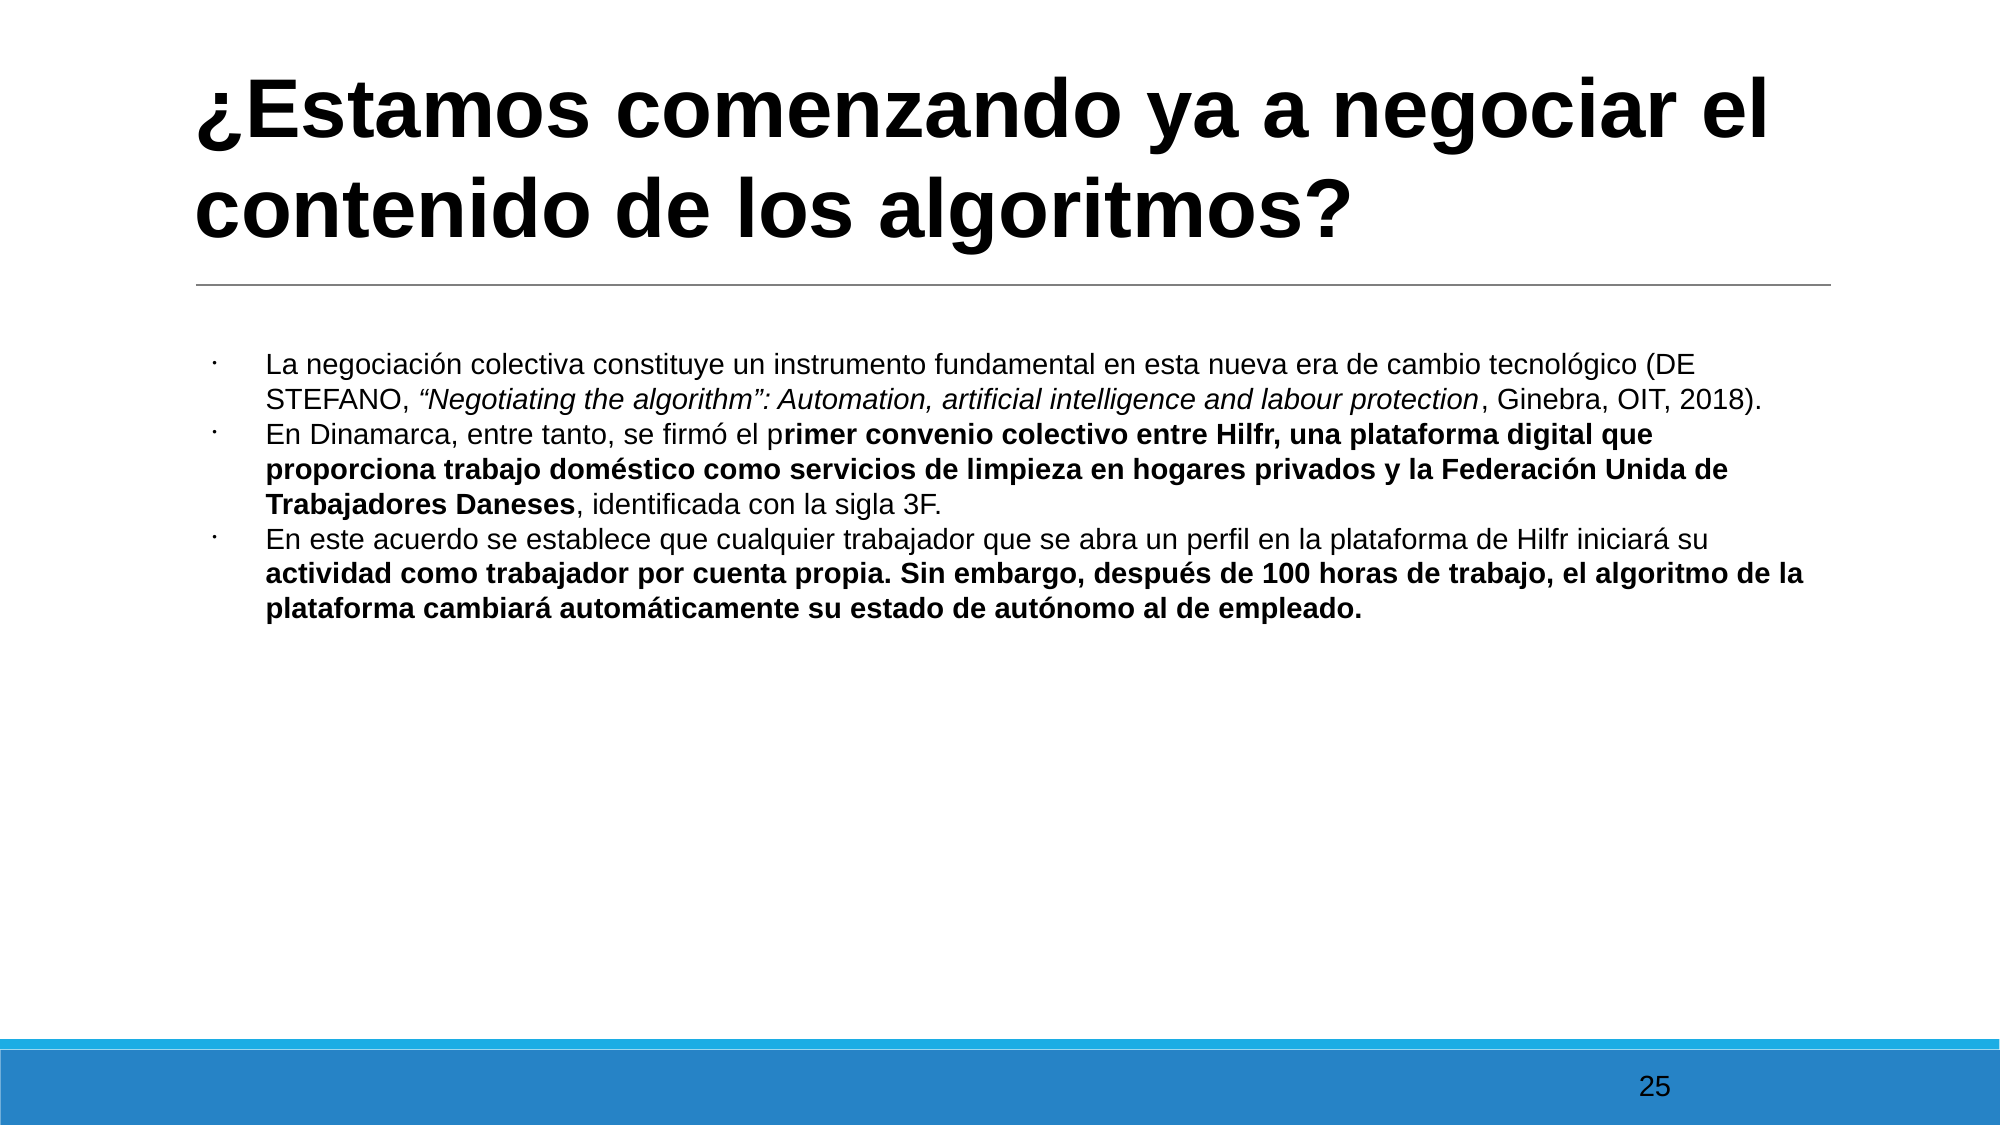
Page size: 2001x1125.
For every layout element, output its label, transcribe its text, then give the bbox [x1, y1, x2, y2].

slide_number <número> [1624, 1059, 1840, 1120]
list La negociación colectiva constituye un instrumento fundamental en esta nueva era de cambio tecnológico (DE STEFANO, “Negotiating the algorithm”: Automation, artificial intelligence and labour protection, Ginebra, OIT, 2018). En Dinamarca, entre tanto, se firmó el primer convenio colectivo entre Hilfr, una plataforma digital que proporciona trabajo doméstico como servicios de limpieza en hogares privados y la Federación Unida de Trabajadores Daneses, identificada con la sigla 3F. En este acuerdo se establece que cualquier trabajador que se abra un perfil en la plataforma de Hilfr iniciará su actividad como trabajador por cuenta propia. Sin embargo, después de 100 horas de trabajo, el algoritmo de la plataforma cambiará automáticamente su estado de autónomo al de empleado. [180, 302, 1830, 963]
title ¿Estamos comenzando ya a negociar el contenido de los algoritmos? [180, 47, 1830, 285]
